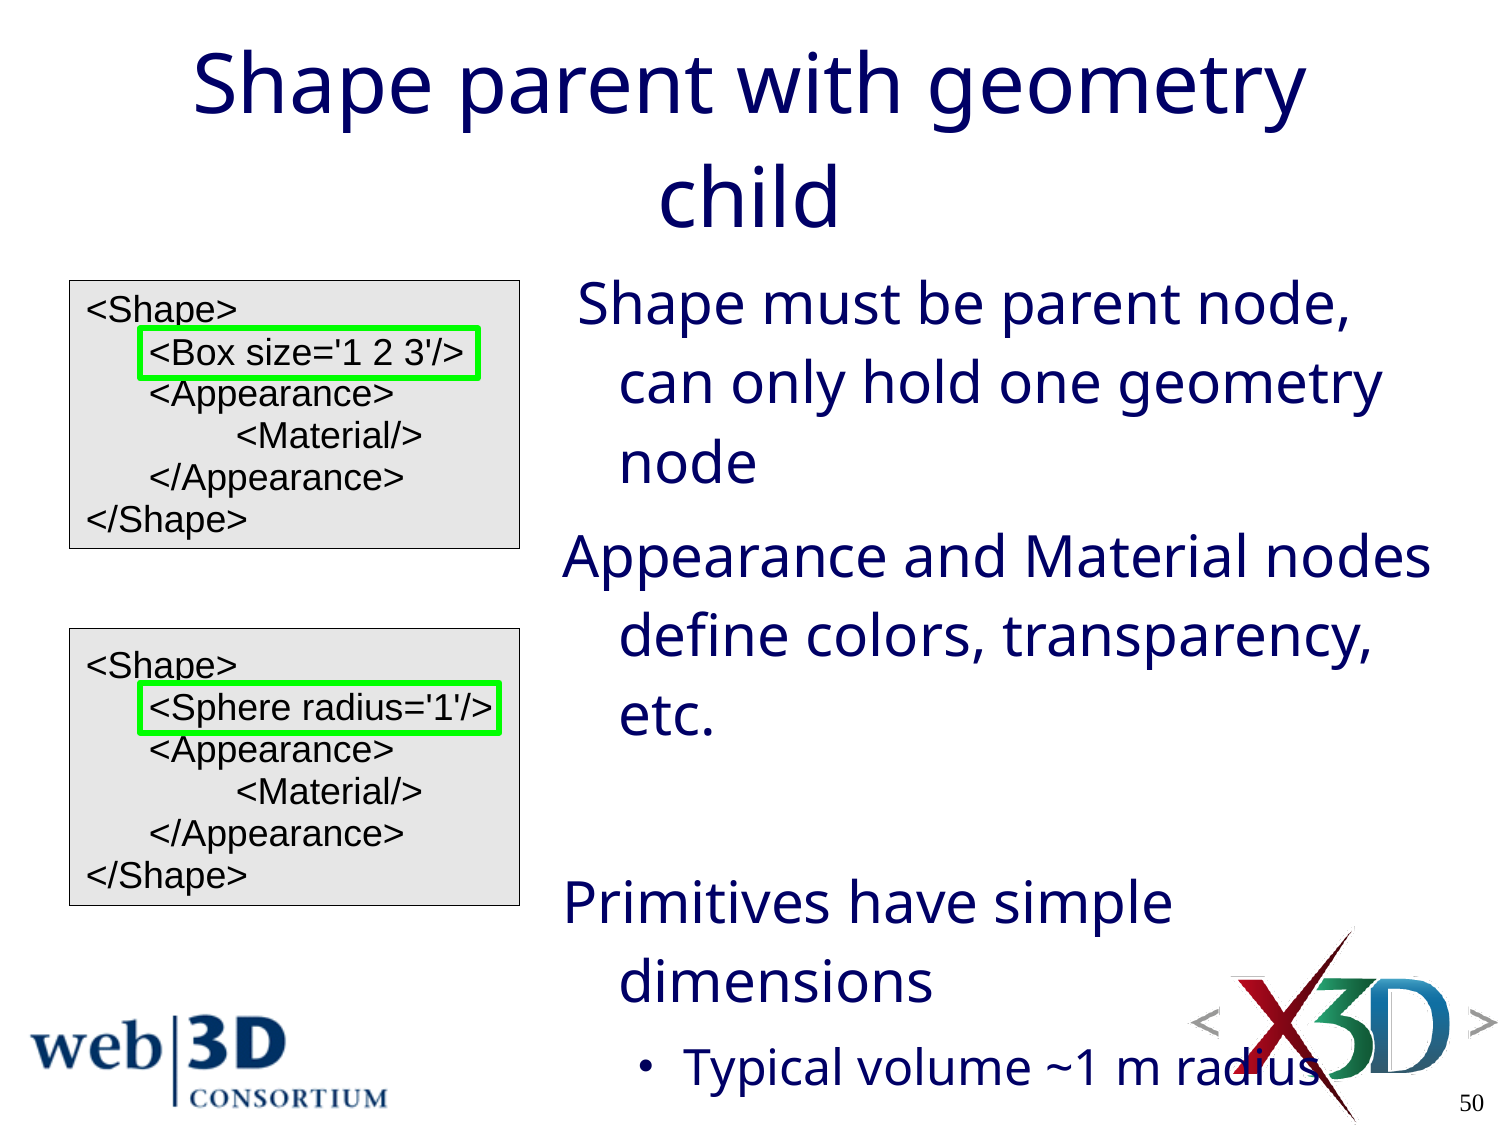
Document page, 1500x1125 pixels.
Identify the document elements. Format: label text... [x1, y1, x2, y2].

text_box [69, 280, 520, 549]
title Shape parent with geometry child [112, 44, 1388, 232]
text_box <Shape> <Box size='1 2 3'/> <Appearance> <Material/> </Appearance> </Shape> [71, 281, 526, 549]
picture [1187, 926, 1500, 1125]
list Shape must be parent node, can only hold one geometry node Appearance and Material nodes define colors, transparency, etc. Primitives have simple dimensions Typical volume ~1 m radius All units are in meters [562, 262, 1463, 1006]
text_box <Shape> <Sphere radius='1'/> <Appearance> <Material/> </Appearance> </Shape> [71, 636, 526, 904]
text_box [69, 628, 520, 906]
picture [12, 998, 413, 1118]
